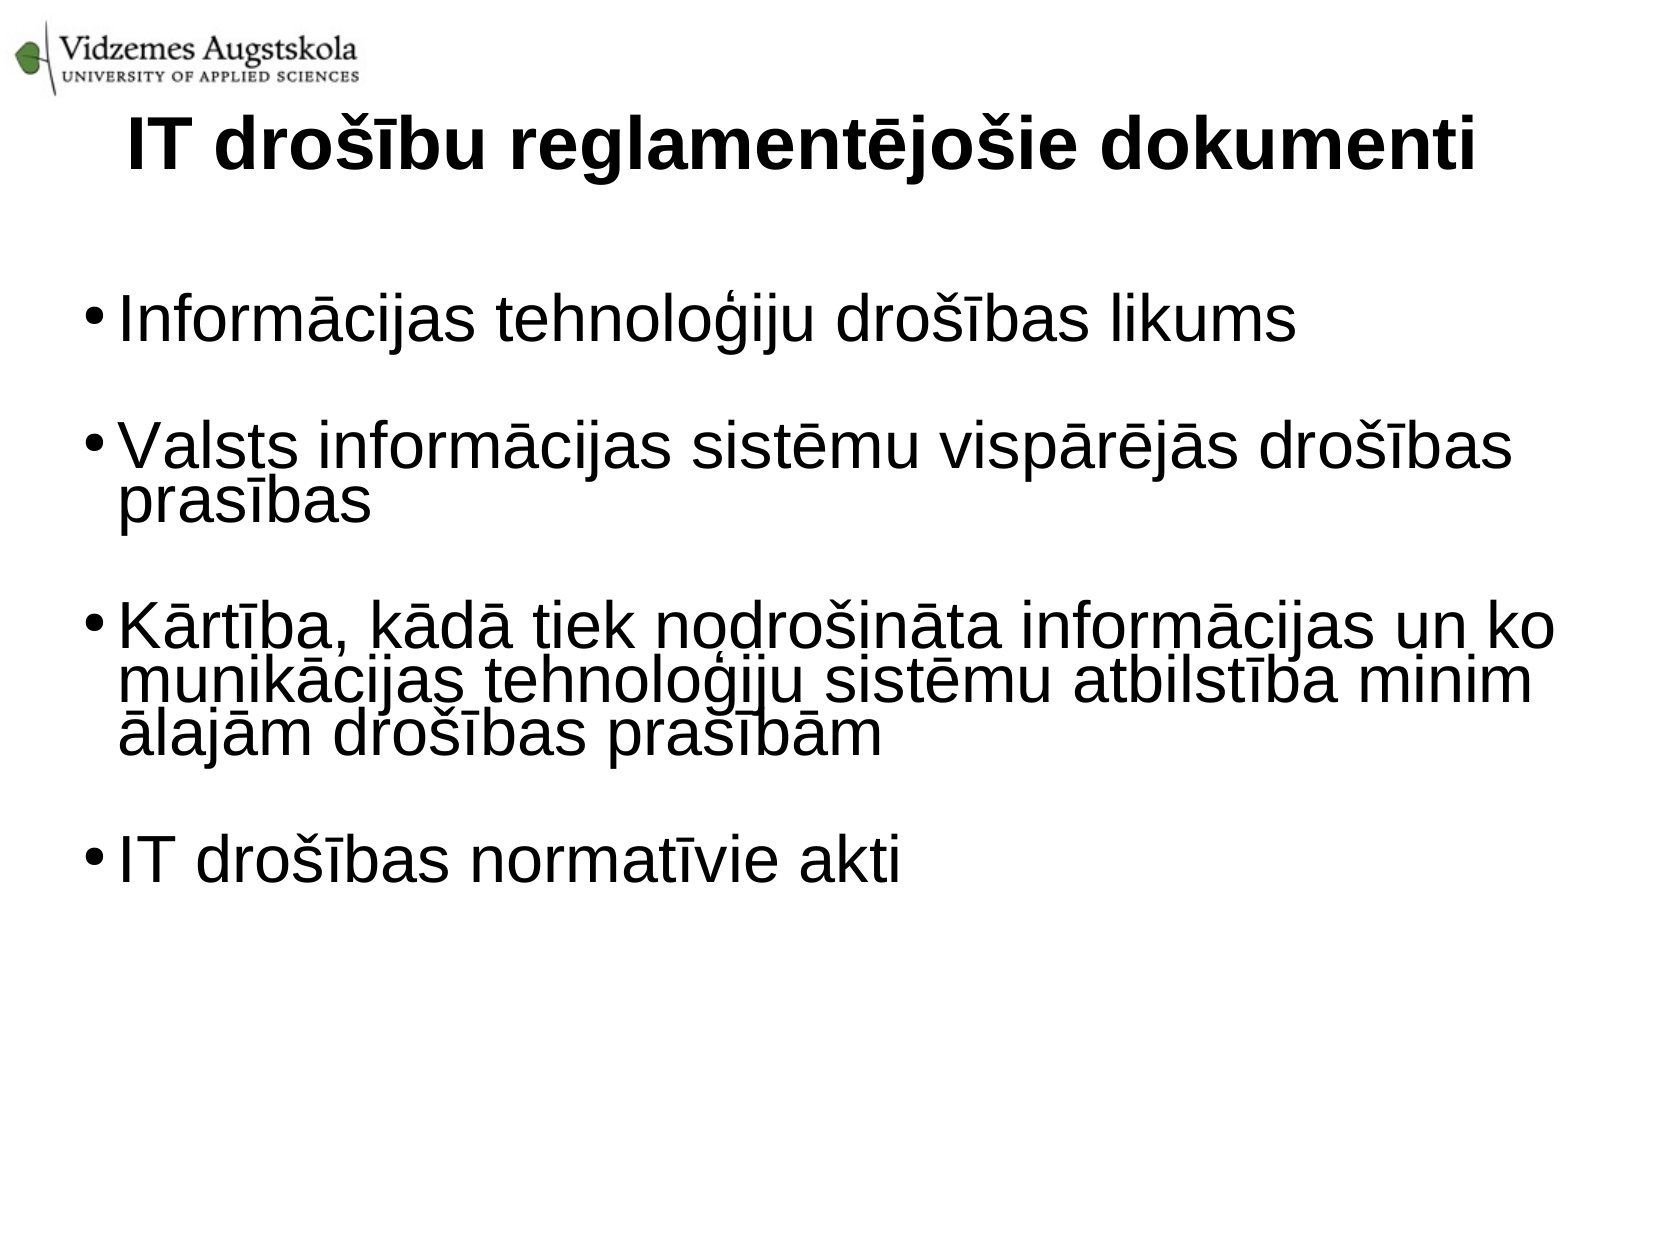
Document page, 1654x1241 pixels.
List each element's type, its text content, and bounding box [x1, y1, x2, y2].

picture [5, 2, 368, 113]
title IT drošību reglamentējošie dokumenti [94, 96, 1512, 195]
list Informācijas tehnoloģiju drošības likums Valsts informācijas sistēmu vispārējās drošības prasības Kārtība, kādā tiek nodrošināta informācijas un komunikācijas tehnoloģiju sistēmu atbilstība minimālajām drošības prasībām IT drošības normatīvie akti [82, 283, 1569, 1107]
